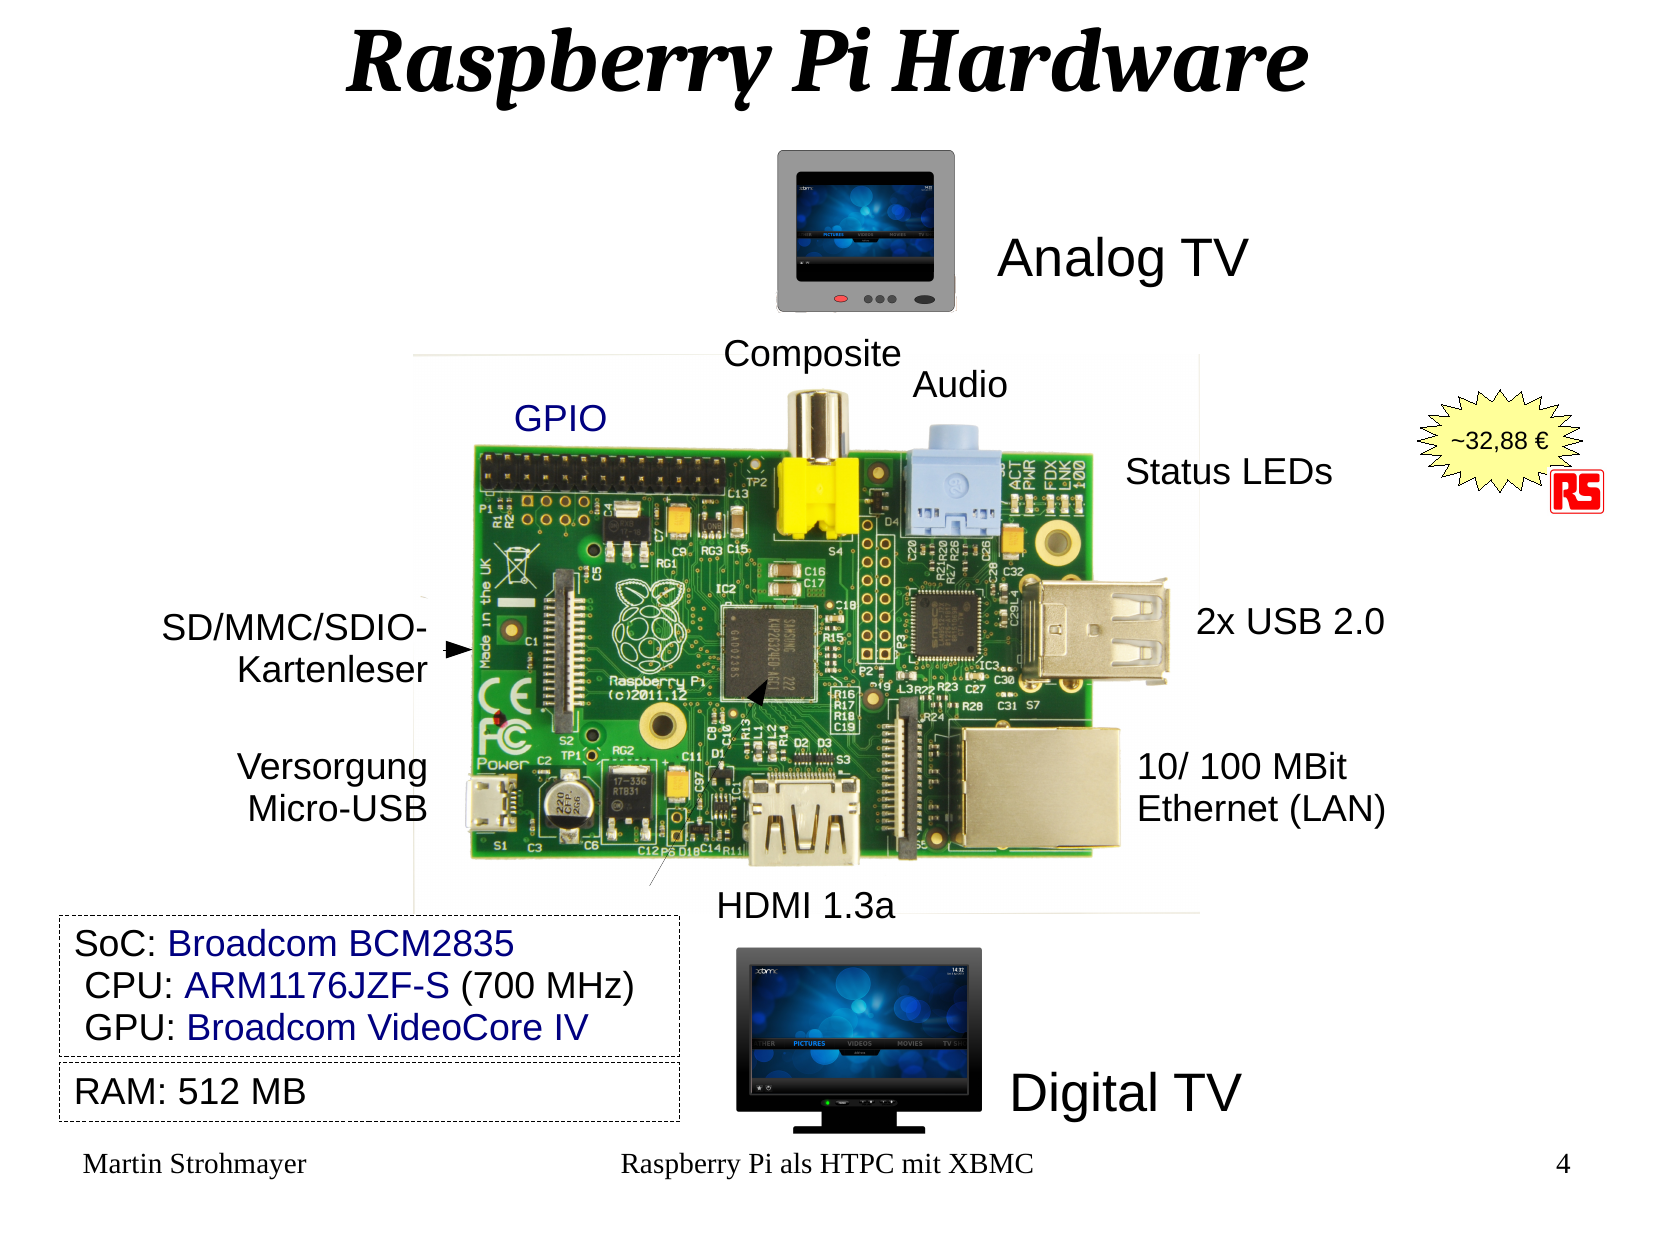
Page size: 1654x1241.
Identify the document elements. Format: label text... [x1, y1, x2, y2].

picture [772, 150, 964, 313]
title Raspberry Pi Hardware [3, 7, 1654, 116]
text_box SoC: Broadcom BCM2835 CPU: ARM1176JZF-S (700 MHz) GPU: Broadcom VideoCore IV [59, 915, 680, 1057]
text_box 2x USB 2.0 [1181, 592, 1418, 650]
text_box Digital TV [994, 1054, 1292, 1131]
text_box Composite [708, 324, 945, 382]
text_box Status LEDs [1110, 442, 1394, 500]
text_box [797, 264, 934, 272]
text_box GPIO [498, 389, 624, 447]
text_box RAM: 512 MB [59, 1062, 680, 1122]
picture [730, 941, 988, 1140]
text_box Audio [897, 356, 1134, 414]
picture [1547, 467, 1607, 516]
text_box Analog TV [982, 220, 1280, 296]
text_box 10/ 100 MBit Ethernet (LAN) [1122, 738, 1418, 838]
text_box Versorgung Micro-USB [118, 738, 443, 838]
text_box SD/MMC/SDIO-Kartenleser [88, 599, 443, 699]
text_box HDMI 1.3a [701, 877, 916, 935]
picture [413, 354, 1200, 914]
text_box ~32,88 € [1417, 389, 1583, 493]
